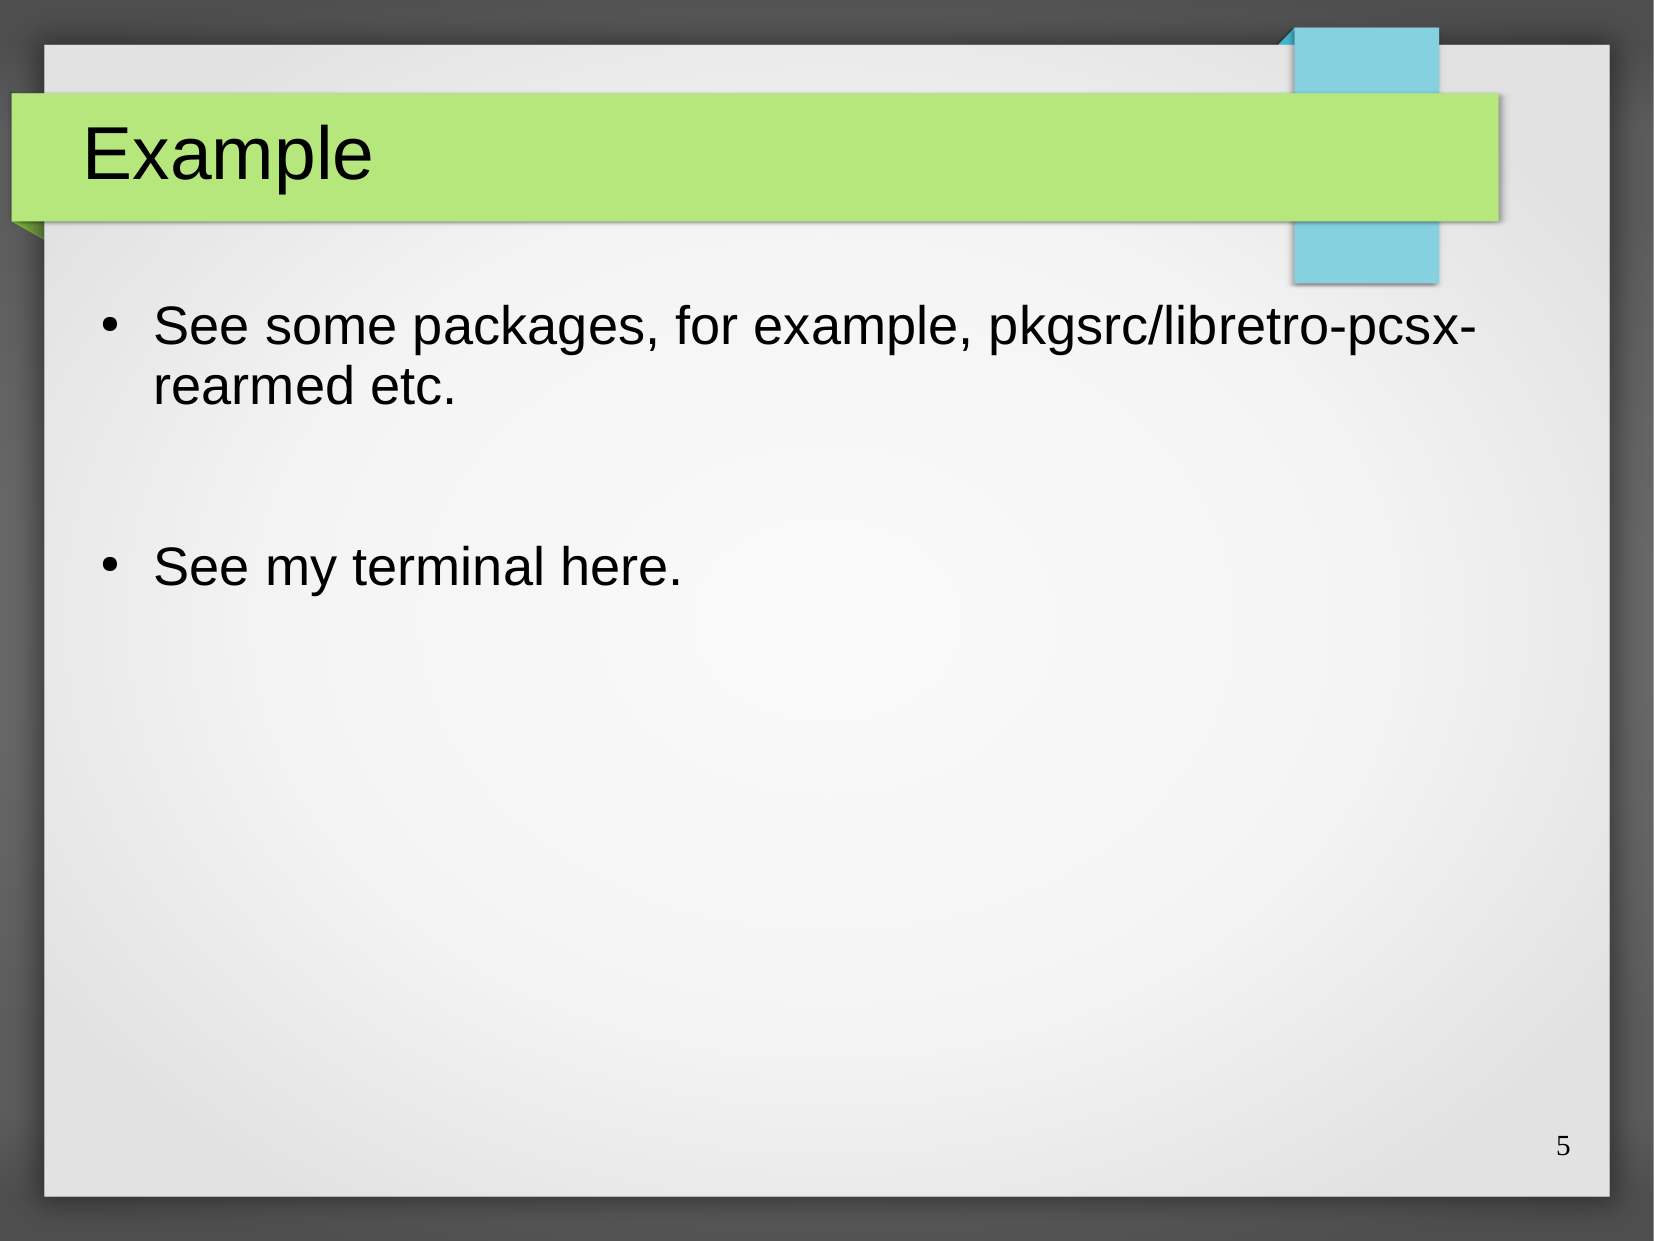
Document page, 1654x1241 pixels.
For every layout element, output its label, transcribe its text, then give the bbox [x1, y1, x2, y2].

list See some packages, for example, pkgsrc/libretro-pcsx-rearmed etc. See my terminal here. [82, 295, 1571, 1015]
picture [0, 0, 1654, 1241]
title Example [82, 94, 1264, 213]
